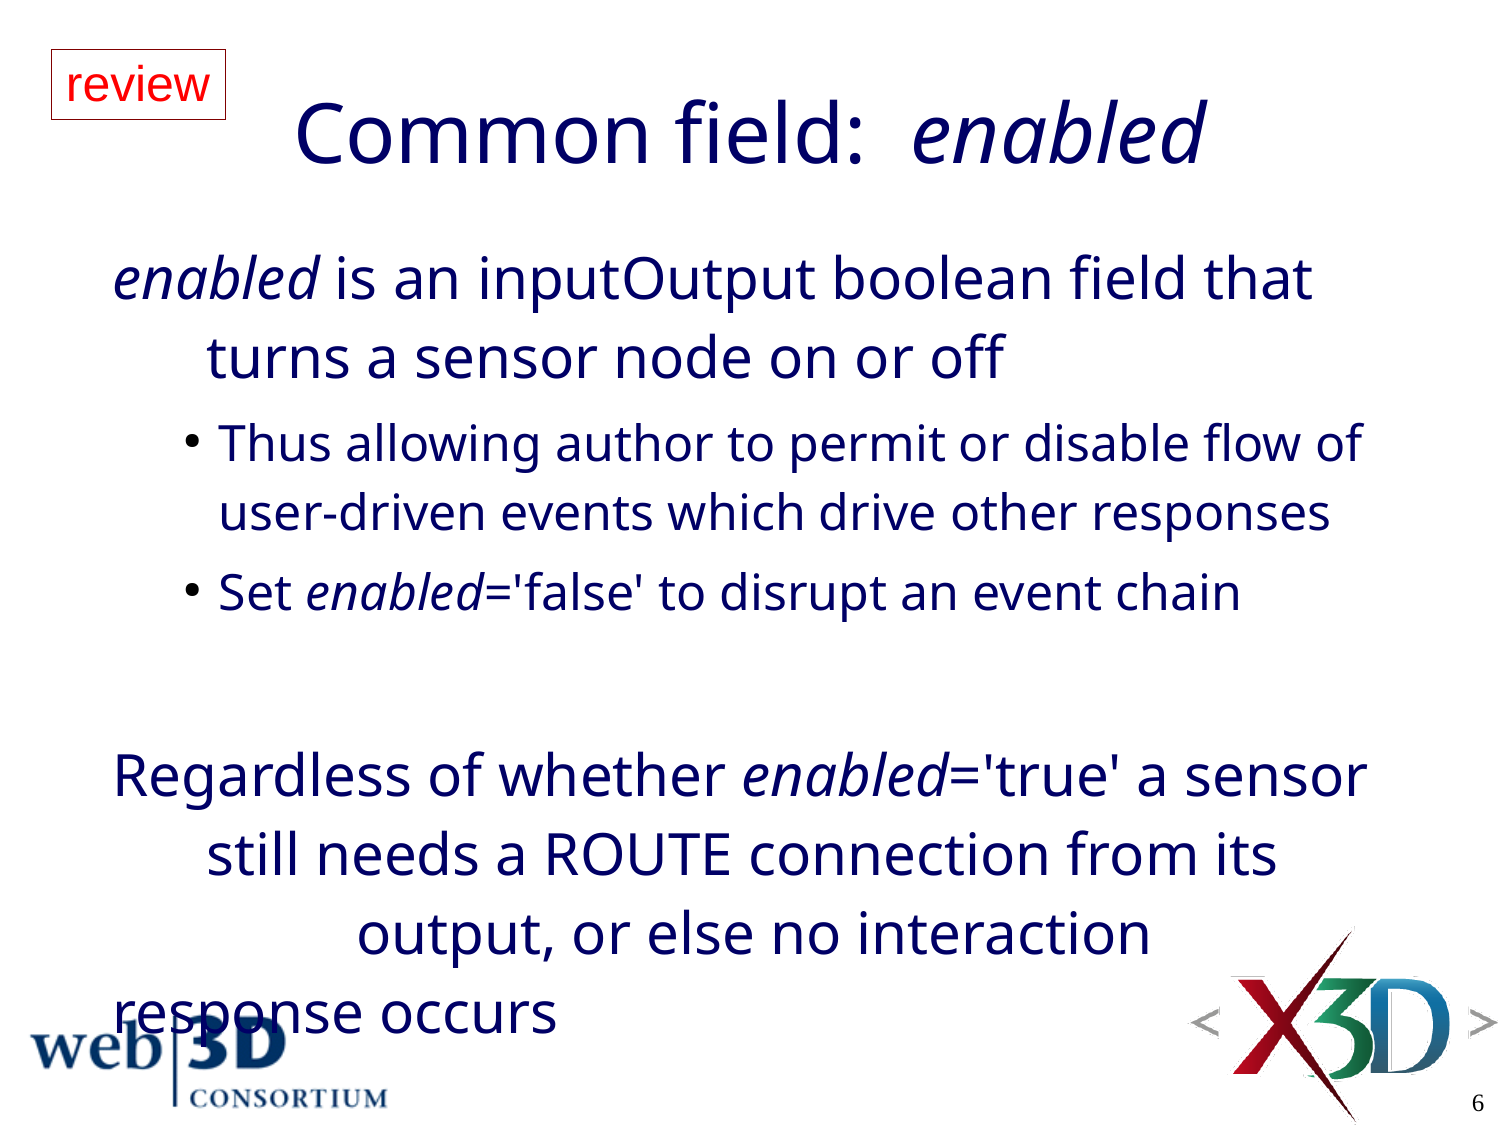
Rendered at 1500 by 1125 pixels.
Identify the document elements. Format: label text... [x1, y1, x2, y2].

title Common field: enabled [112, 44, 1388, 218]
picture [1187, 926, 1500, 1125]
picture [12, 998, 413, 1118]
list enabled is an inputOutput boolean field that turns a sensor node on or off Thus allowing author to permit or disable flow of user-driven events which drive other responses Set enabled='false' to disrupt an event chain Regardless of whether enabled='true' a sensor still needs a ROUTE connection from its output, or else no interaction response occurs [112, 237, 1388, 986]
text_box review [51, 49, 226, 120]
